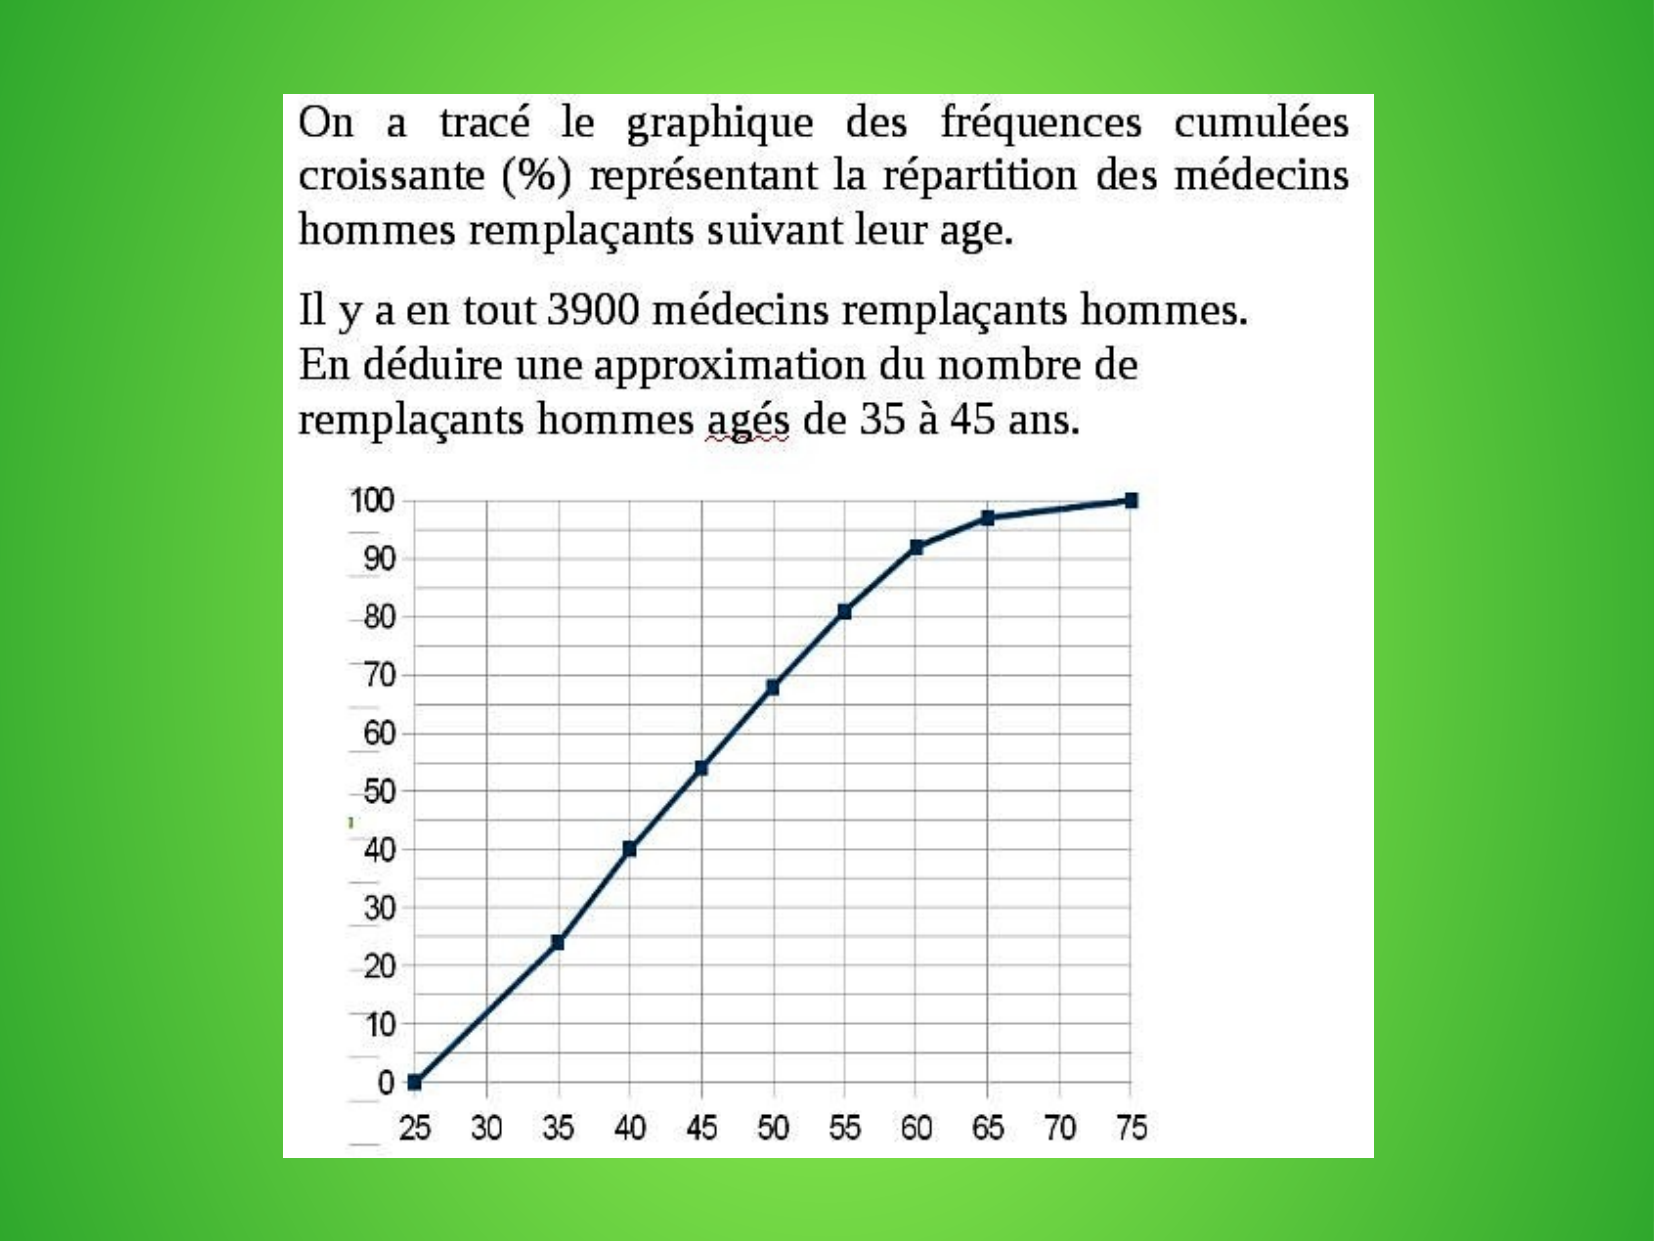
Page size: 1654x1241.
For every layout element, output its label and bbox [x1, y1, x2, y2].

picture [283, 94, 1374, 1158]
